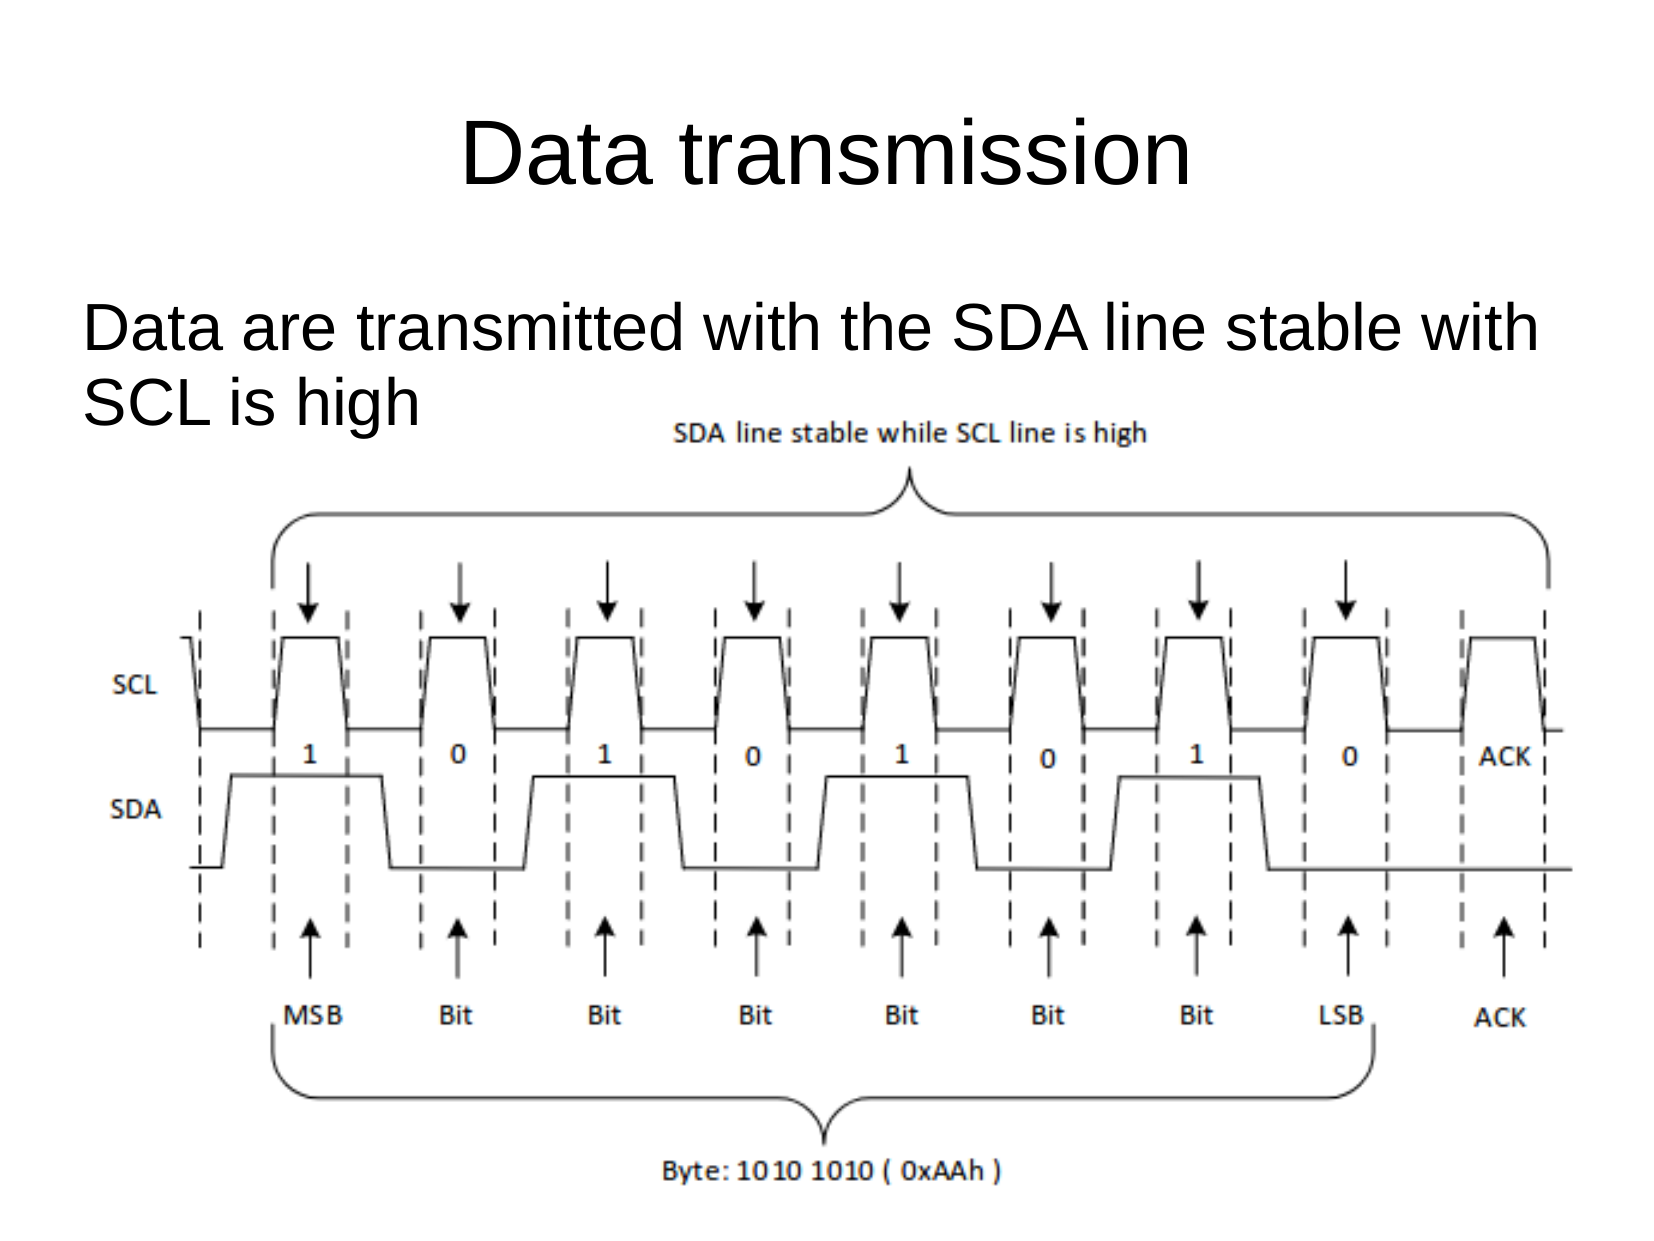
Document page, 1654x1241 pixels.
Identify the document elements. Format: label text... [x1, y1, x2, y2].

picture [82, 376, 1654, 1201]
title Data transmission [82, 49, 1571, 257]
list Data are transmitted with the SDA line stable with SCL is high [82, 290, 1571, 1010]
